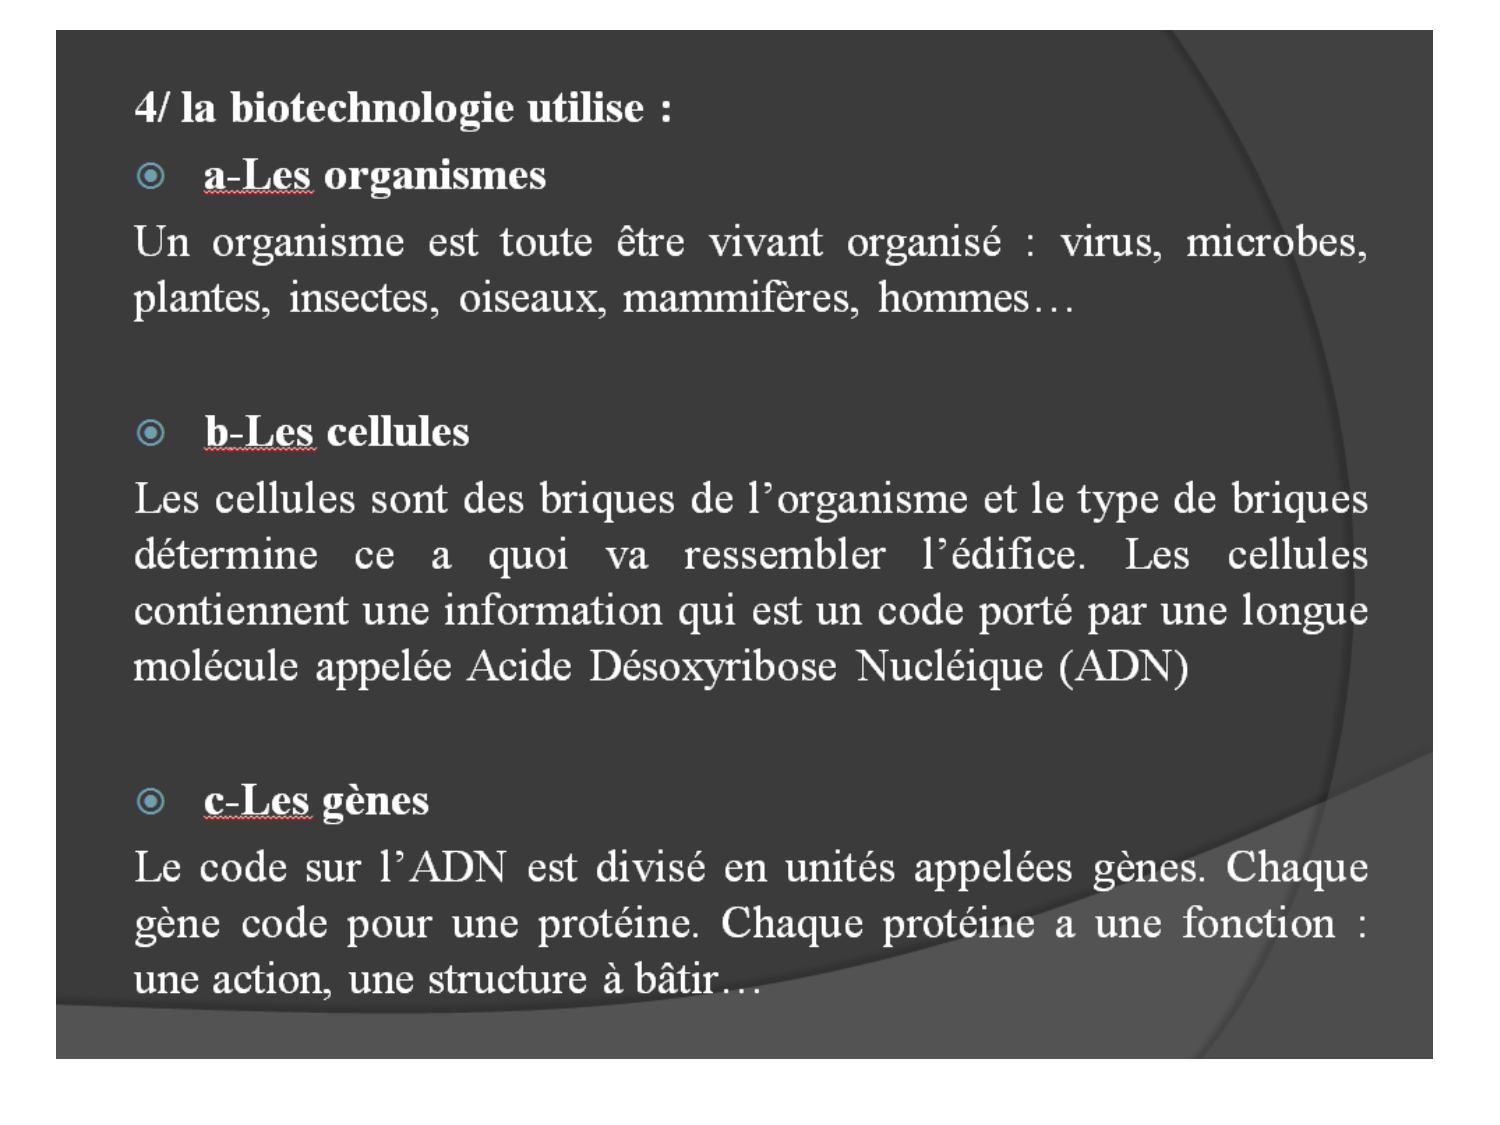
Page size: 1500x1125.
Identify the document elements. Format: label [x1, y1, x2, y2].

picture [56, 30, 1433, 1059]
